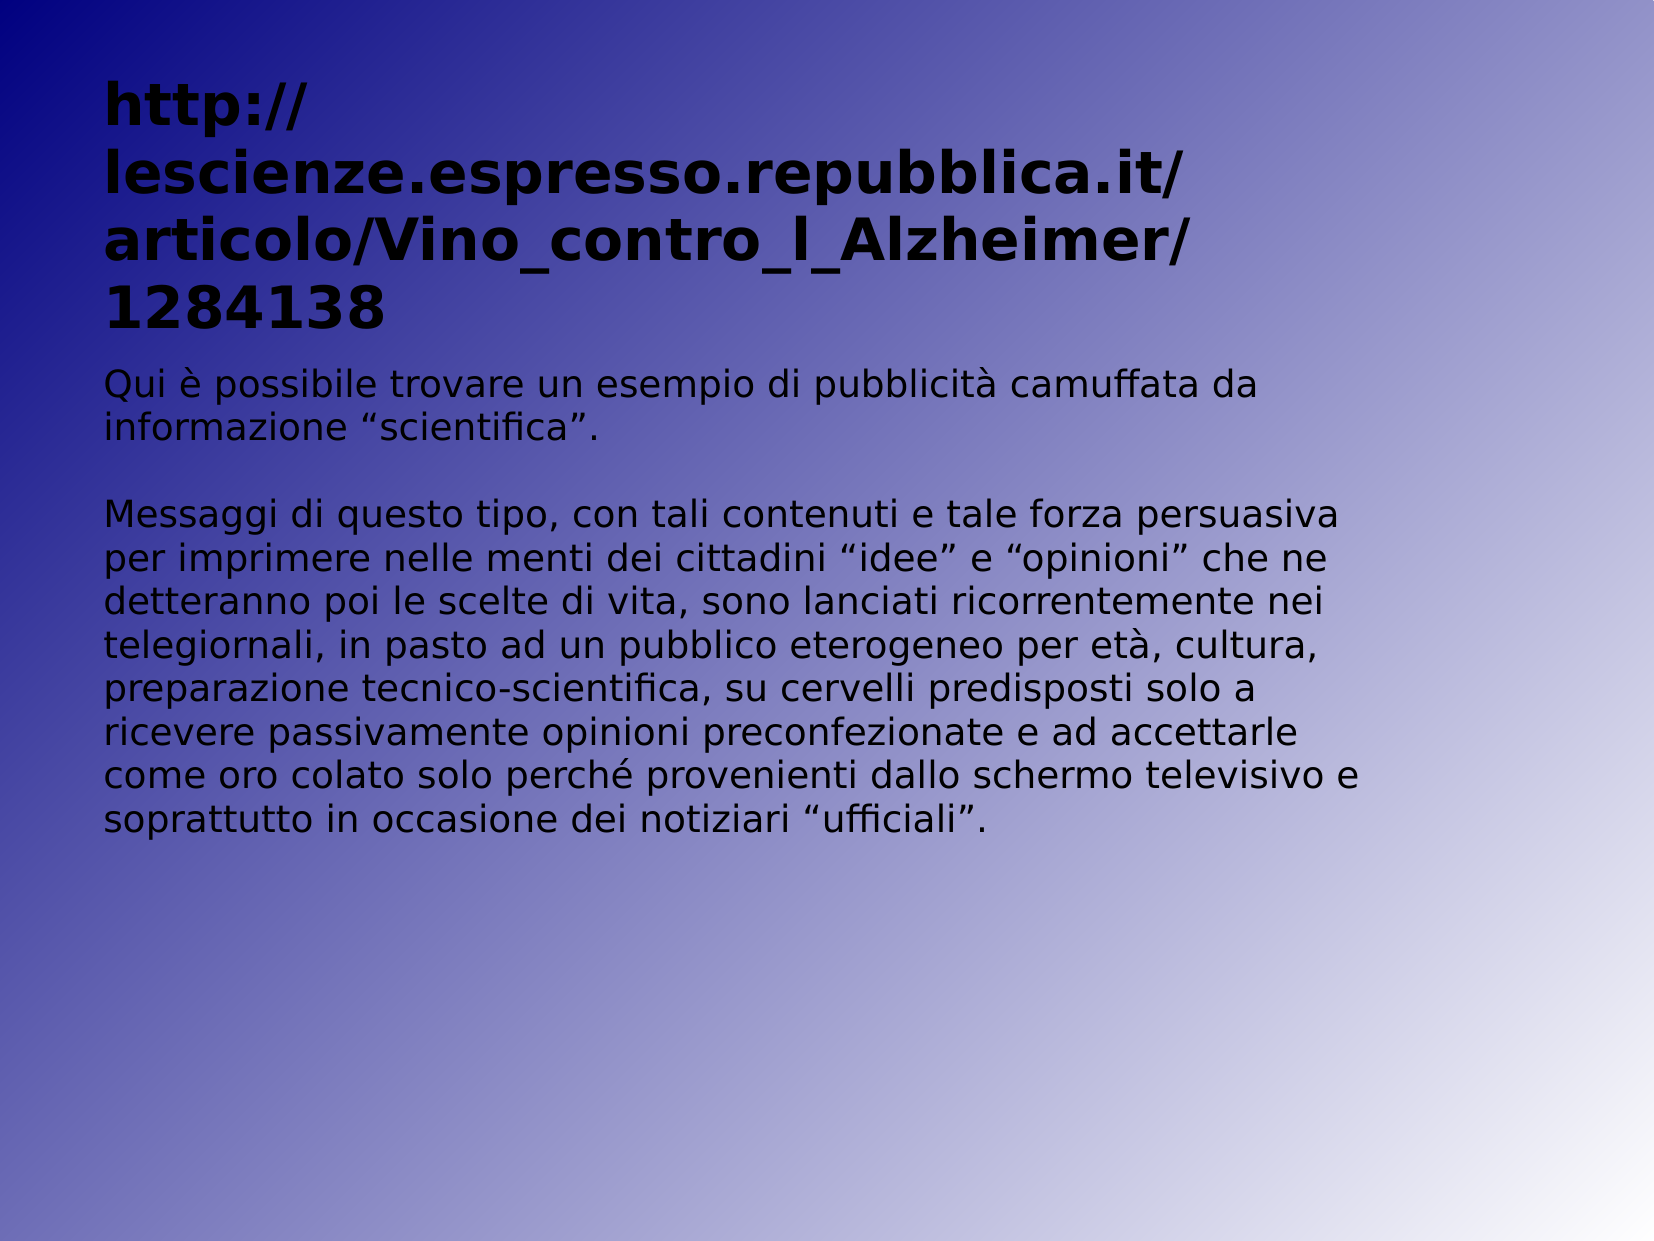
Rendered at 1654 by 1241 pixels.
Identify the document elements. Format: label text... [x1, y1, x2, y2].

text_box http://lescienze.espresso.repubblica.it/articolo/Vino_contro_l_Alzheimer/1284138 [88, 64, 1329, 355]
text_box Qui è possibile trovare un esempio di pubblicità camuffata da informazione “scientifica”. Messaggi di questo tipo, con tali contenuti e tale forza persuasiva per imprimere nelle menti dei cittadini “idee” e “opinioni” che ne detteranno poi le scelte di vita, sono lanciati ricorrentemente nei telegiornali, in pasto ad un pubblico eterogeneo per età, cultura, preparazione tecnico-scientifica, su cervelli predisposti solo a ricevere passivamente opinioni preconfezionate e ad accettarle come oro colato solo perché provenienti dallo schermo televisivo e soprattutto in occasione dei notiziari “ufficiali”. [88, 355, 1388, 849]
